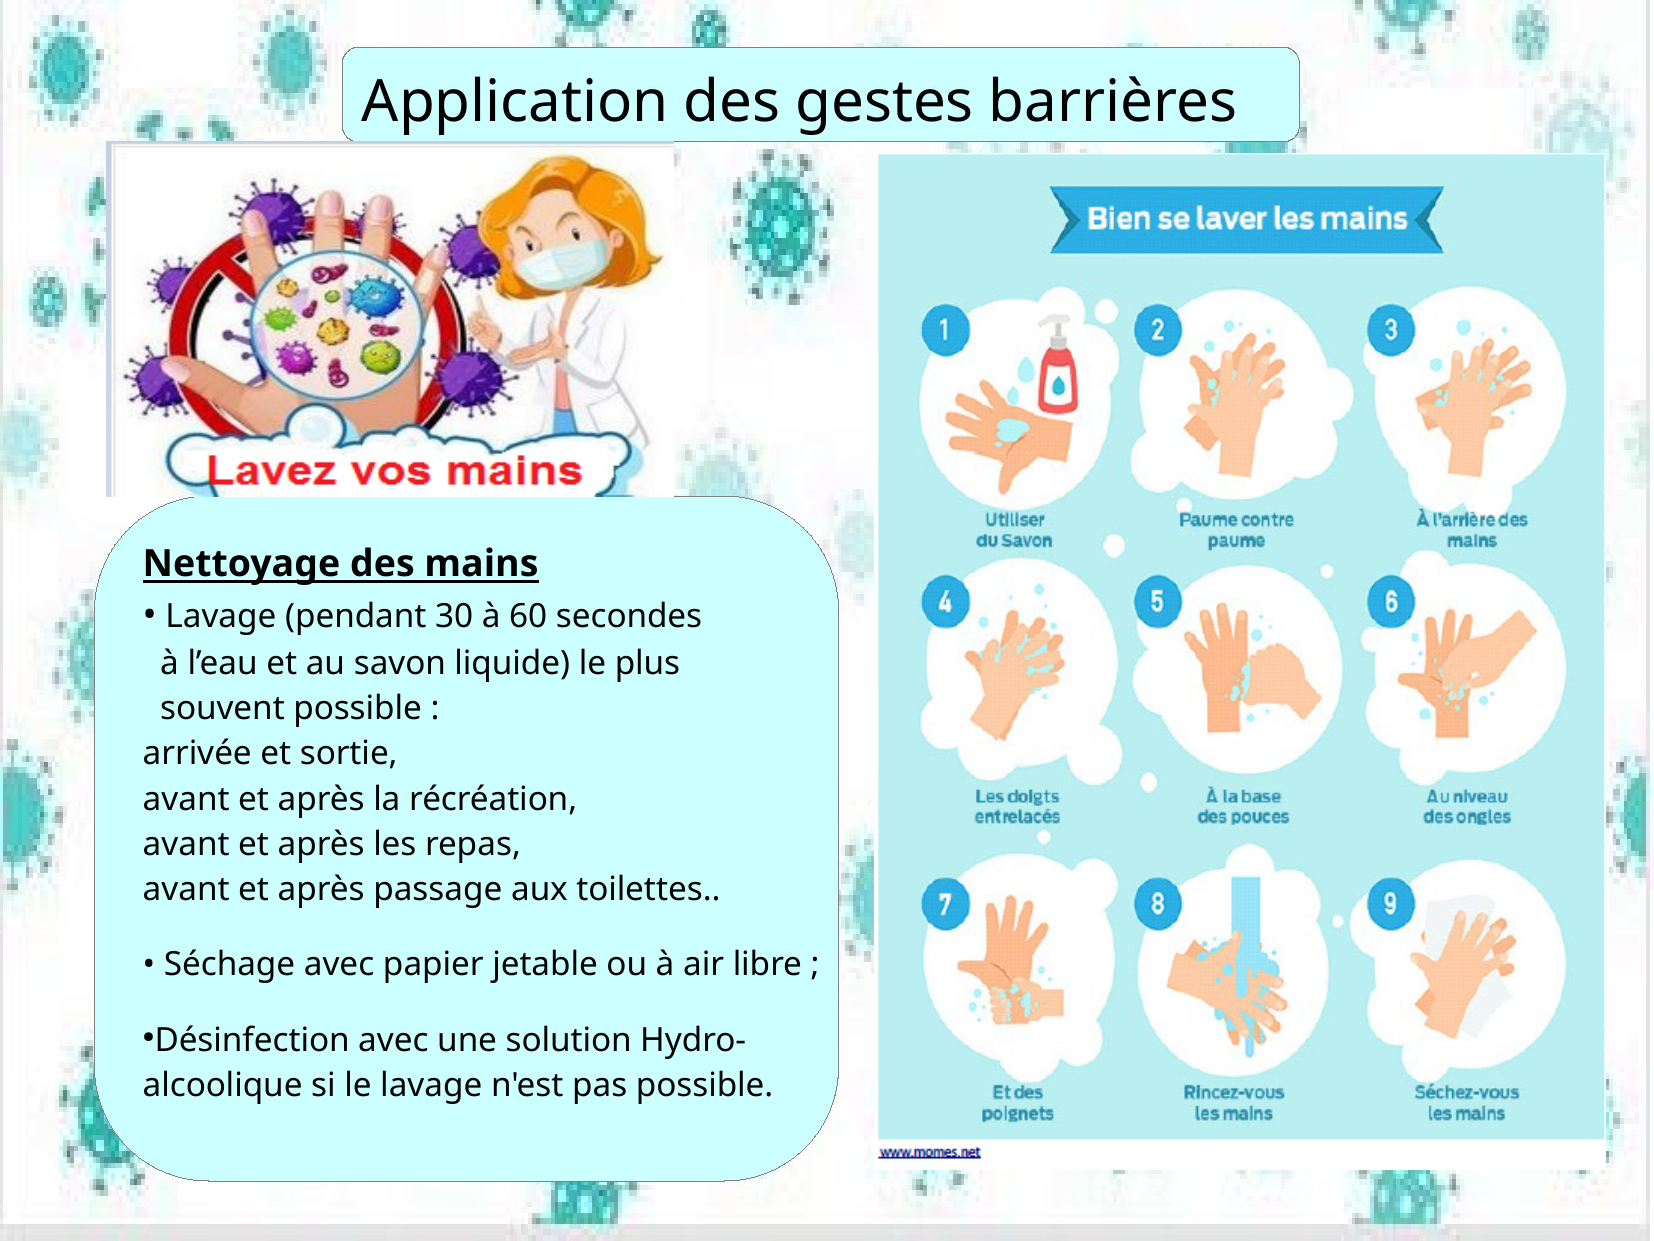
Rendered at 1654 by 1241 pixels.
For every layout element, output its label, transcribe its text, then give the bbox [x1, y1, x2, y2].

text_box Application des gestes barrières [342, 47, 1300, 142]
picture [874, 153, 1606, 1170]
picture [106, 141, 674, 497]
text_box Nettoyage des mains • Lavage (pendant 30 à 60 secondes à l’eau et au savon liquide) le plus souvent possible : arrivée et sortie, avant et après la récréation, avant et après les repas, avant et après passage aux toilettes.. • Séchage avec papier jetable ou à air libre ; Désinfection avec une solution Hydro- alcoolique si le lavage n'est pas possible. [94, 496, 839, 1182]
